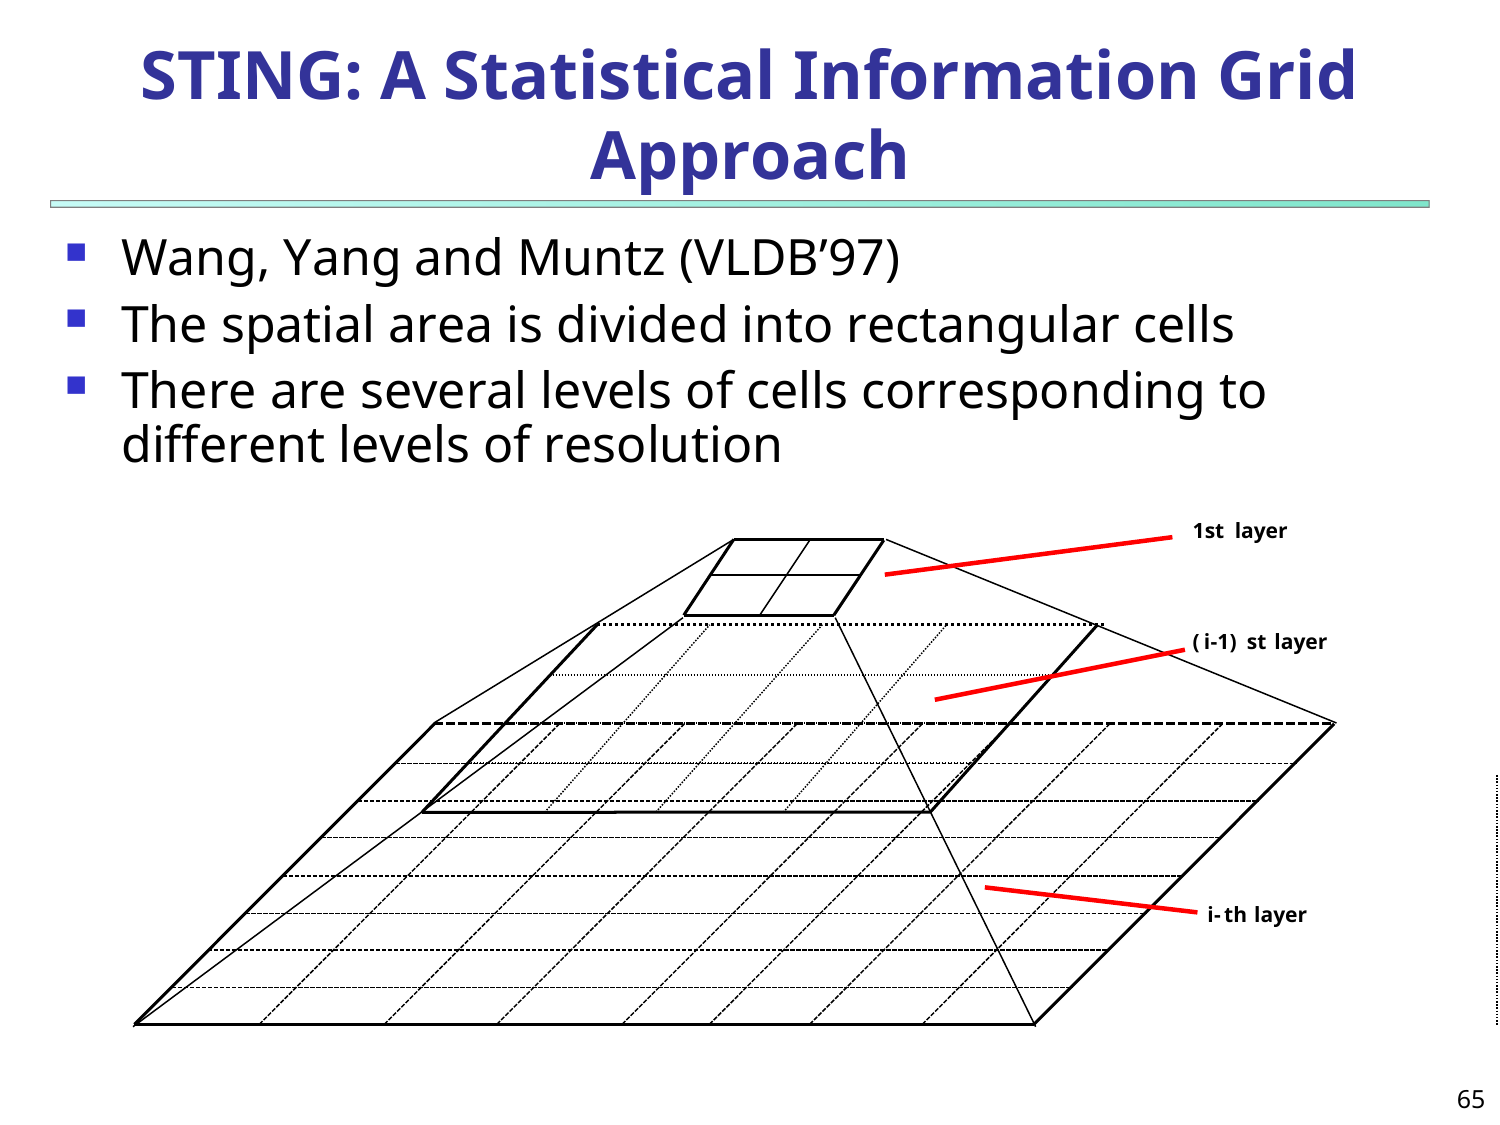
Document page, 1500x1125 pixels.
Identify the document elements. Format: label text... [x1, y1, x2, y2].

list Wang, Yang and Muntz (VLDB’97) The spatial area is divided into rectangular cells There are several levels of cells corresponding to different levels of resolution [49, 224, 1438, 548]
text_box 18 [1187, 1062, 1500, 1125]
chart [124, 509, 1376, 1038]
title STING: A Statistical Information Grid Approach [0, 24, 1500, 201]
